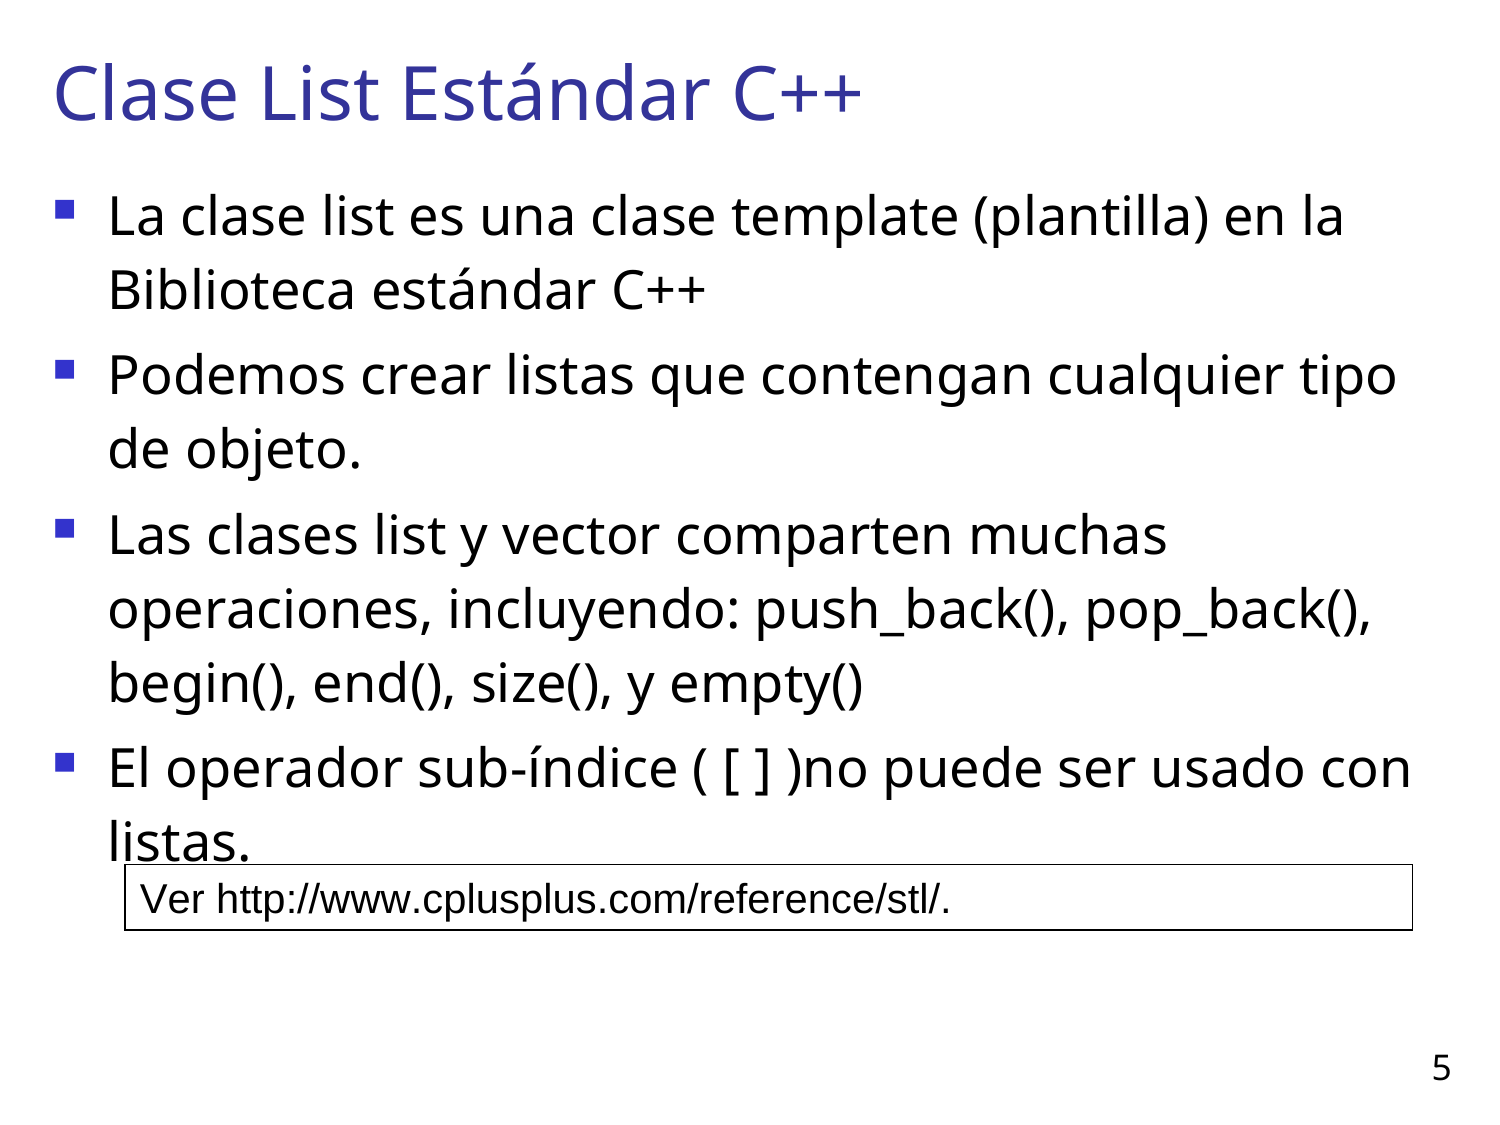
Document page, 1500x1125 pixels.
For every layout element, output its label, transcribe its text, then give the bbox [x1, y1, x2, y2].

title Clase List Estándar C++ [37, 4, 1466, 150]
list La clase list es una clase template (plantilla) en la Biblioteca estándar C++ Podemos crear listas que contengan cualquier tipo de objeto. Las clases list y vector comparten muchas operaciones, incluyendo: push_back(), pop_back(), begin(), end(), size(), y empty()‏ El operador sub-índice ( [ ] )no puede ser usado con listas. [37, 169, 1462, 1028]
